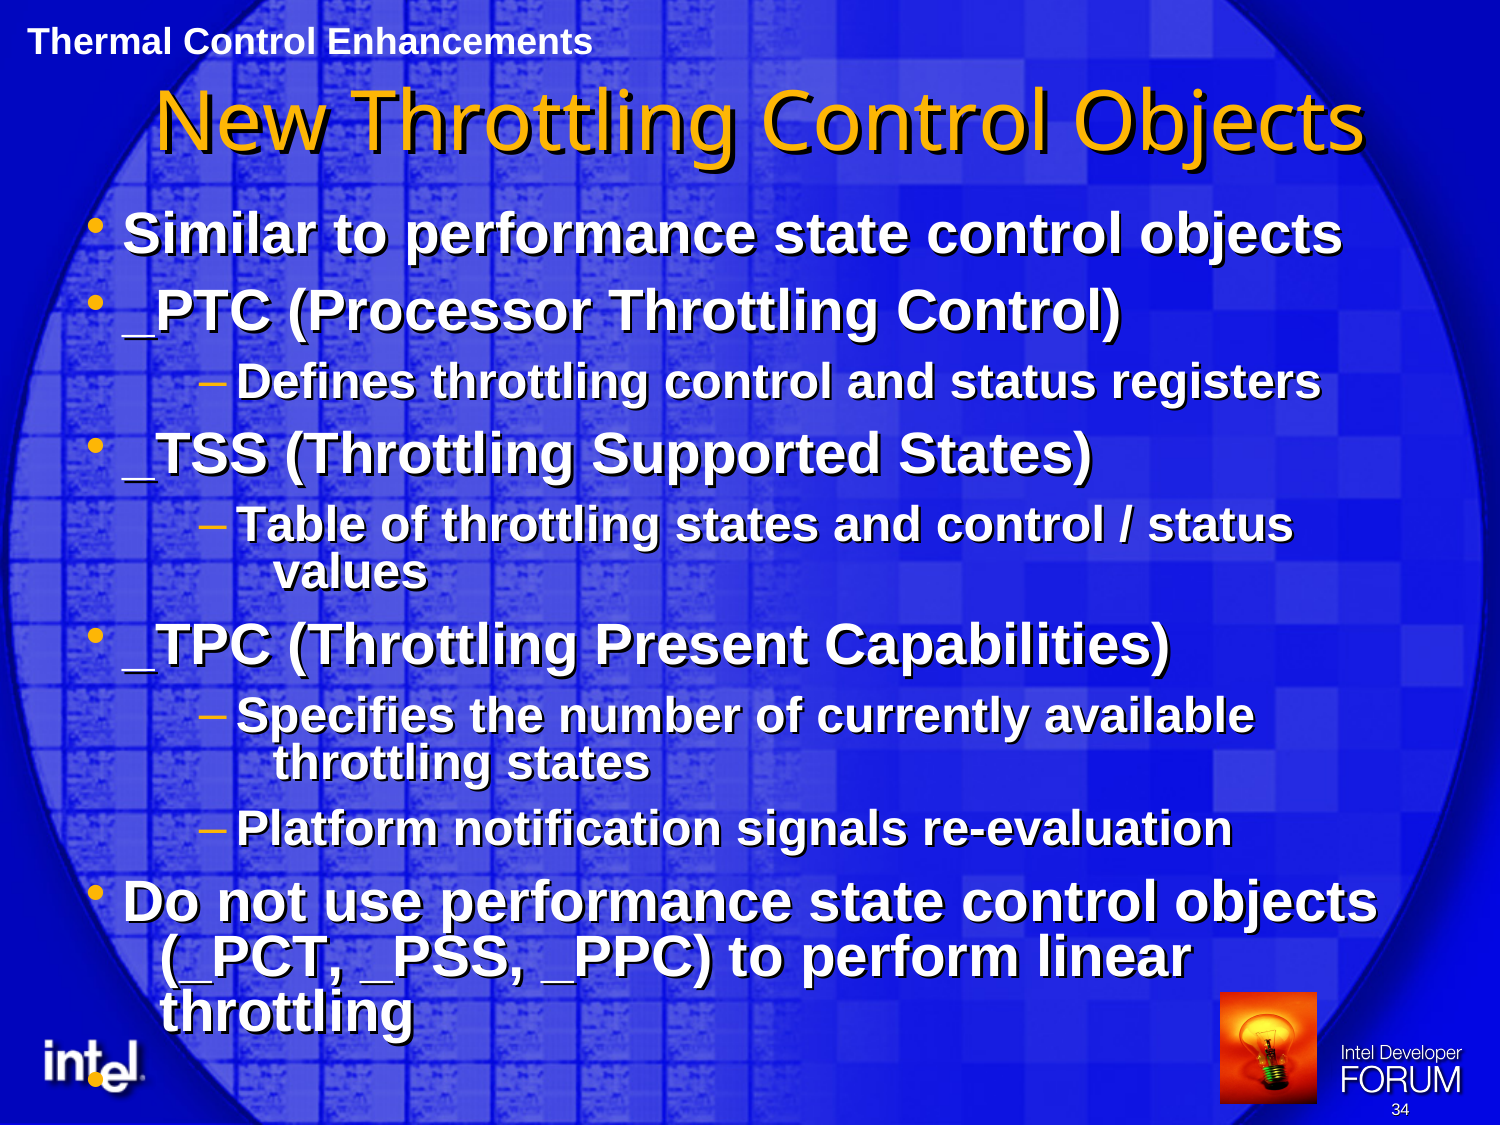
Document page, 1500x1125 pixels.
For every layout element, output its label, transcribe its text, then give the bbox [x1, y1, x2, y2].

text_box Thermal Control Enhancements [12, 12, 612, 71]
picture [0, 0, 1500, 1125]
